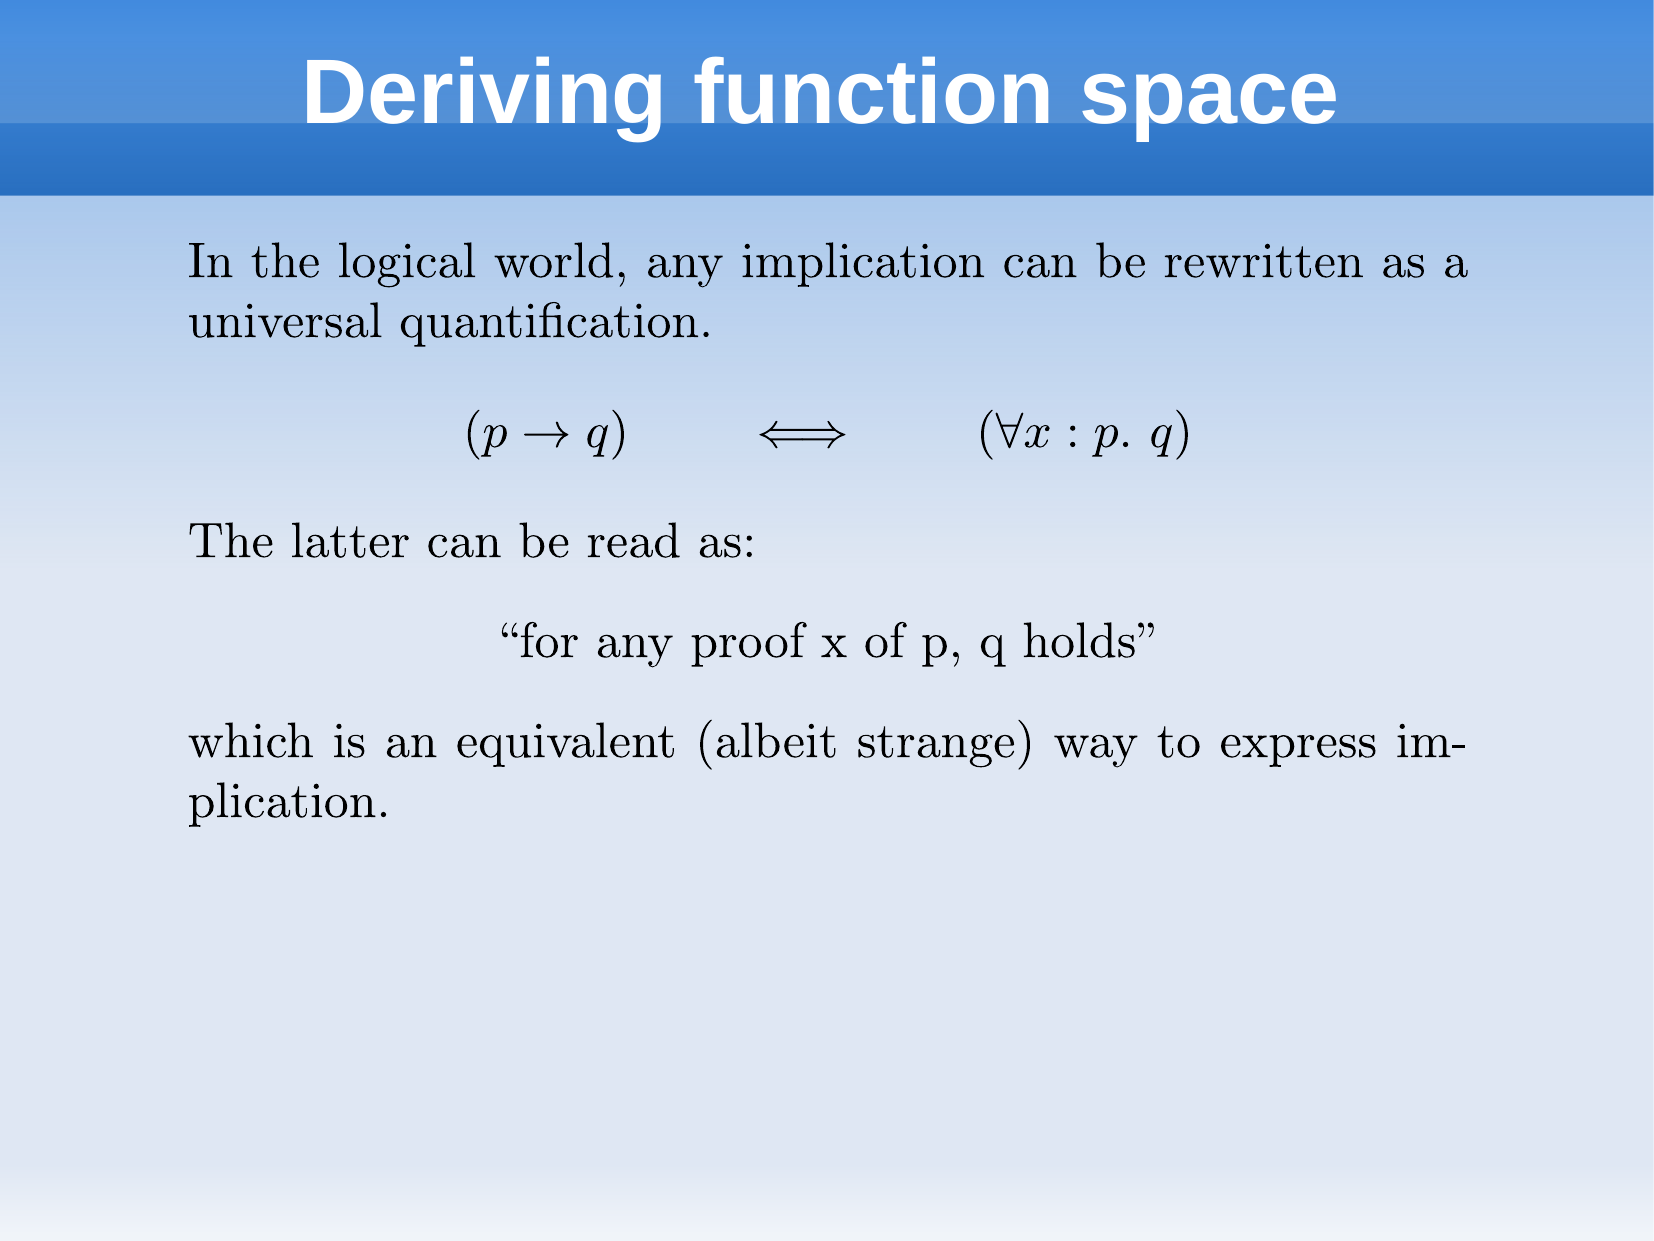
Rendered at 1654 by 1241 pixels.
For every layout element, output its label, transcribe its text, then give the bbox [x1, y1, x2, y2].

picture [0, 0, 1654, 1241]
title Deriving function space [76, 0, 1565, 188]
